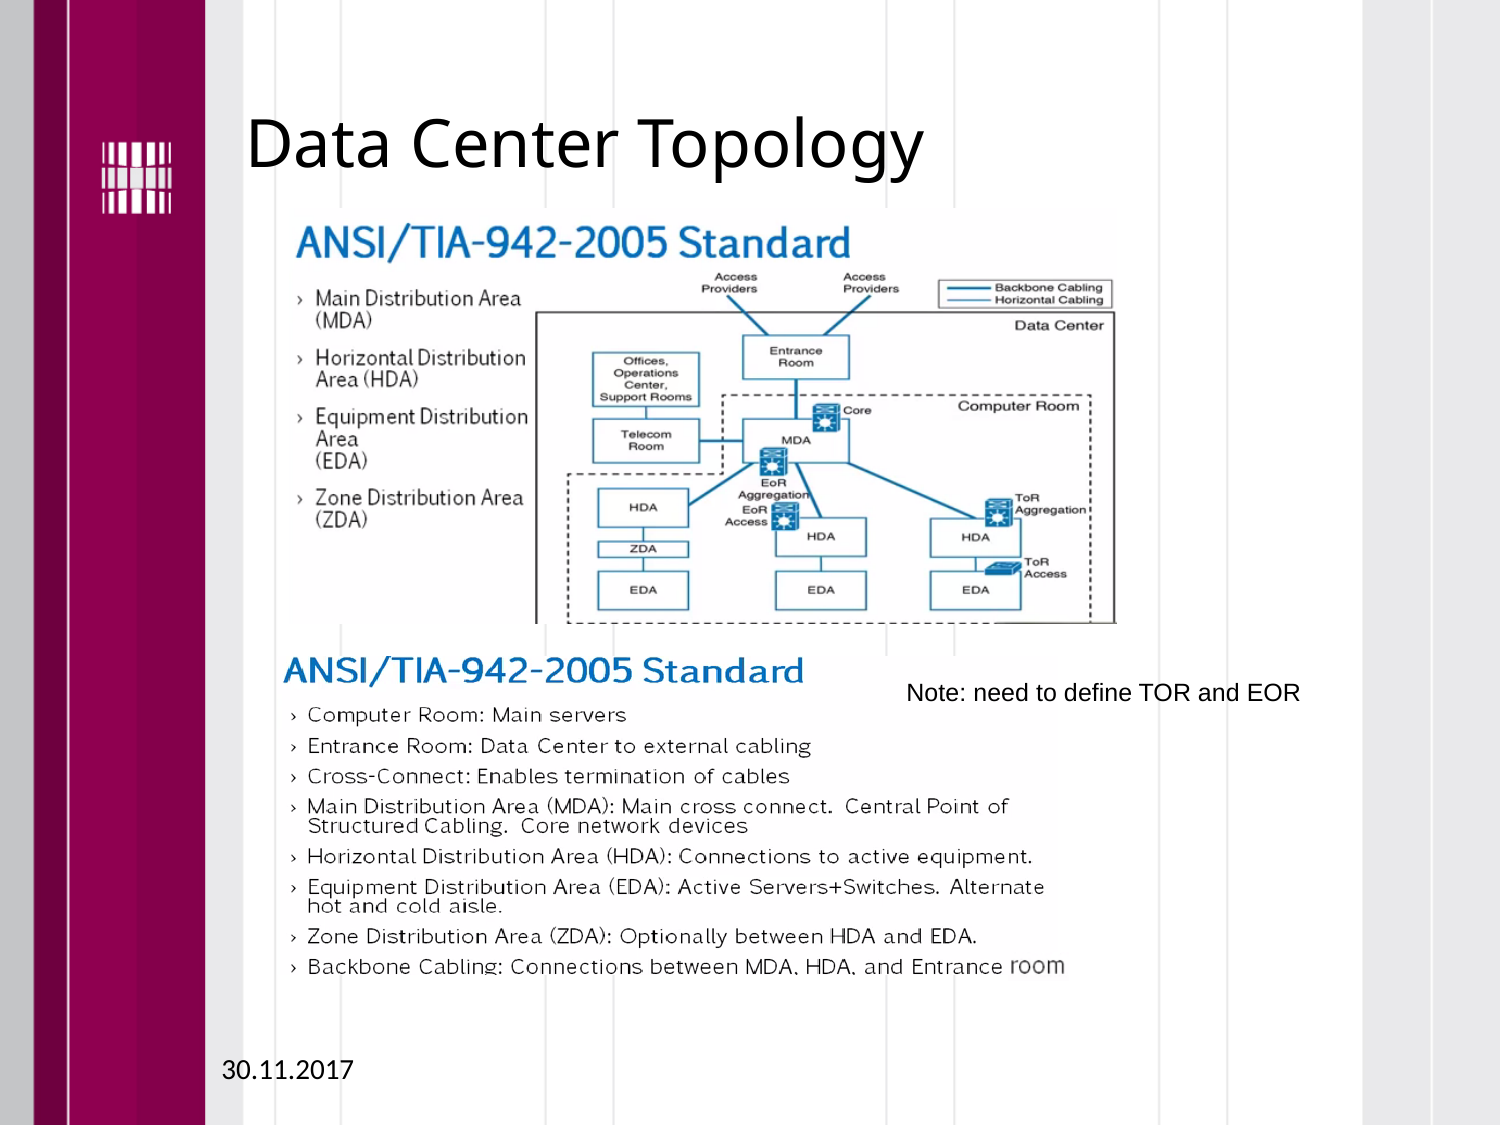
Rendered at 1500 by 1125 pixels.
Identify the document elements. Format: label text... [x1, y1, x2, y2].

title Data Center Topology [230, 75, 1341, 208]
list [242, 184, 1471, 1083]
text_box Note: need to define TOR and EOR [891, 669, 1329, 715]
picture [0, 0, 1500, 1125]
slide_number 30.11.2017 [206, 1042, 557, 1103]
